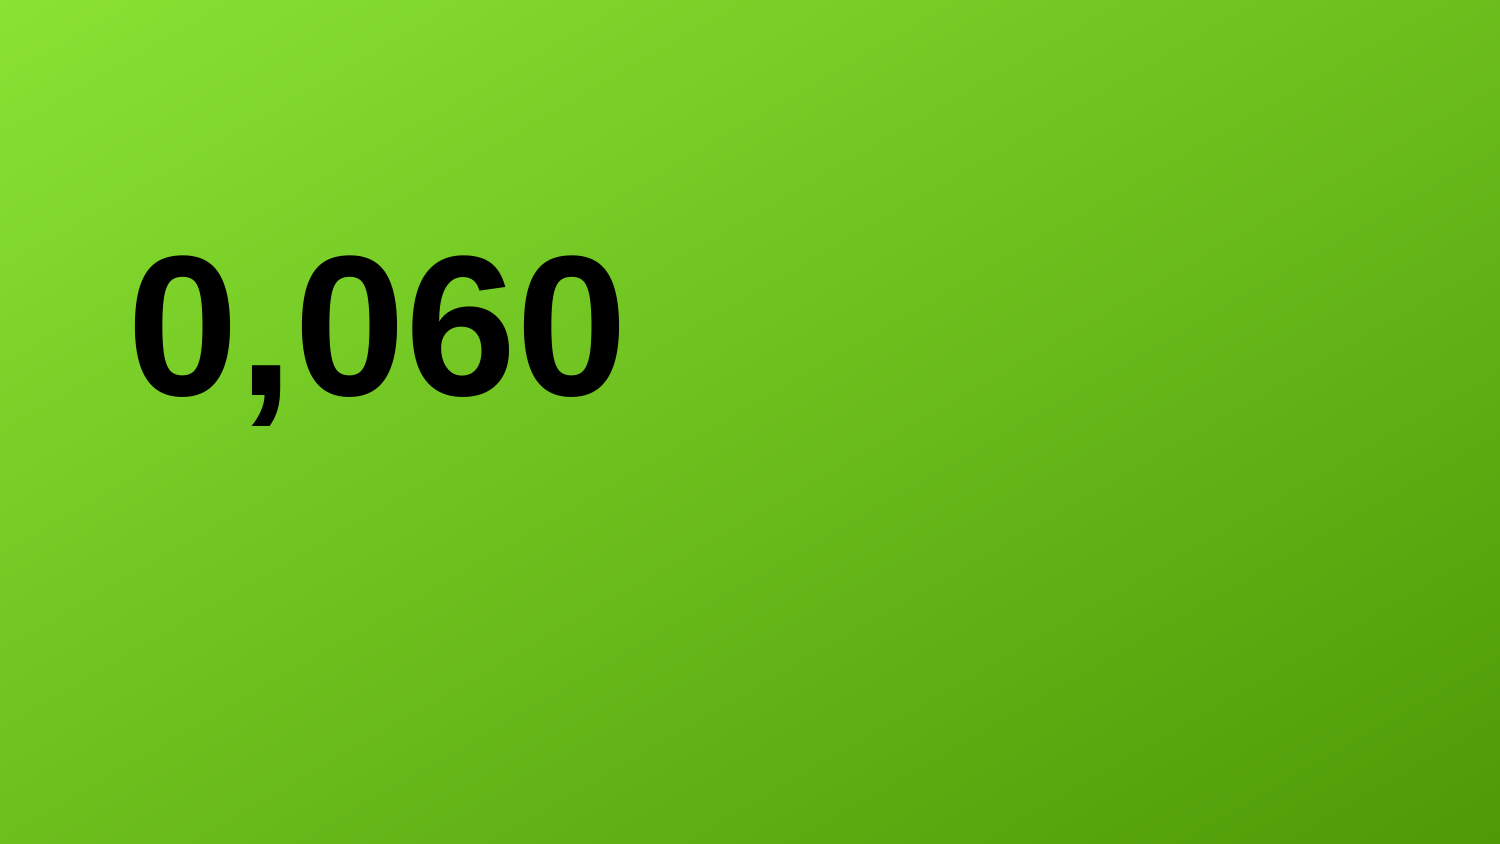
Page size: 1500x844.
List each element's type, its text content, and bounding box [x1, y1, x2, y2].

title 0,060 [112, 259, 1388, 450]
